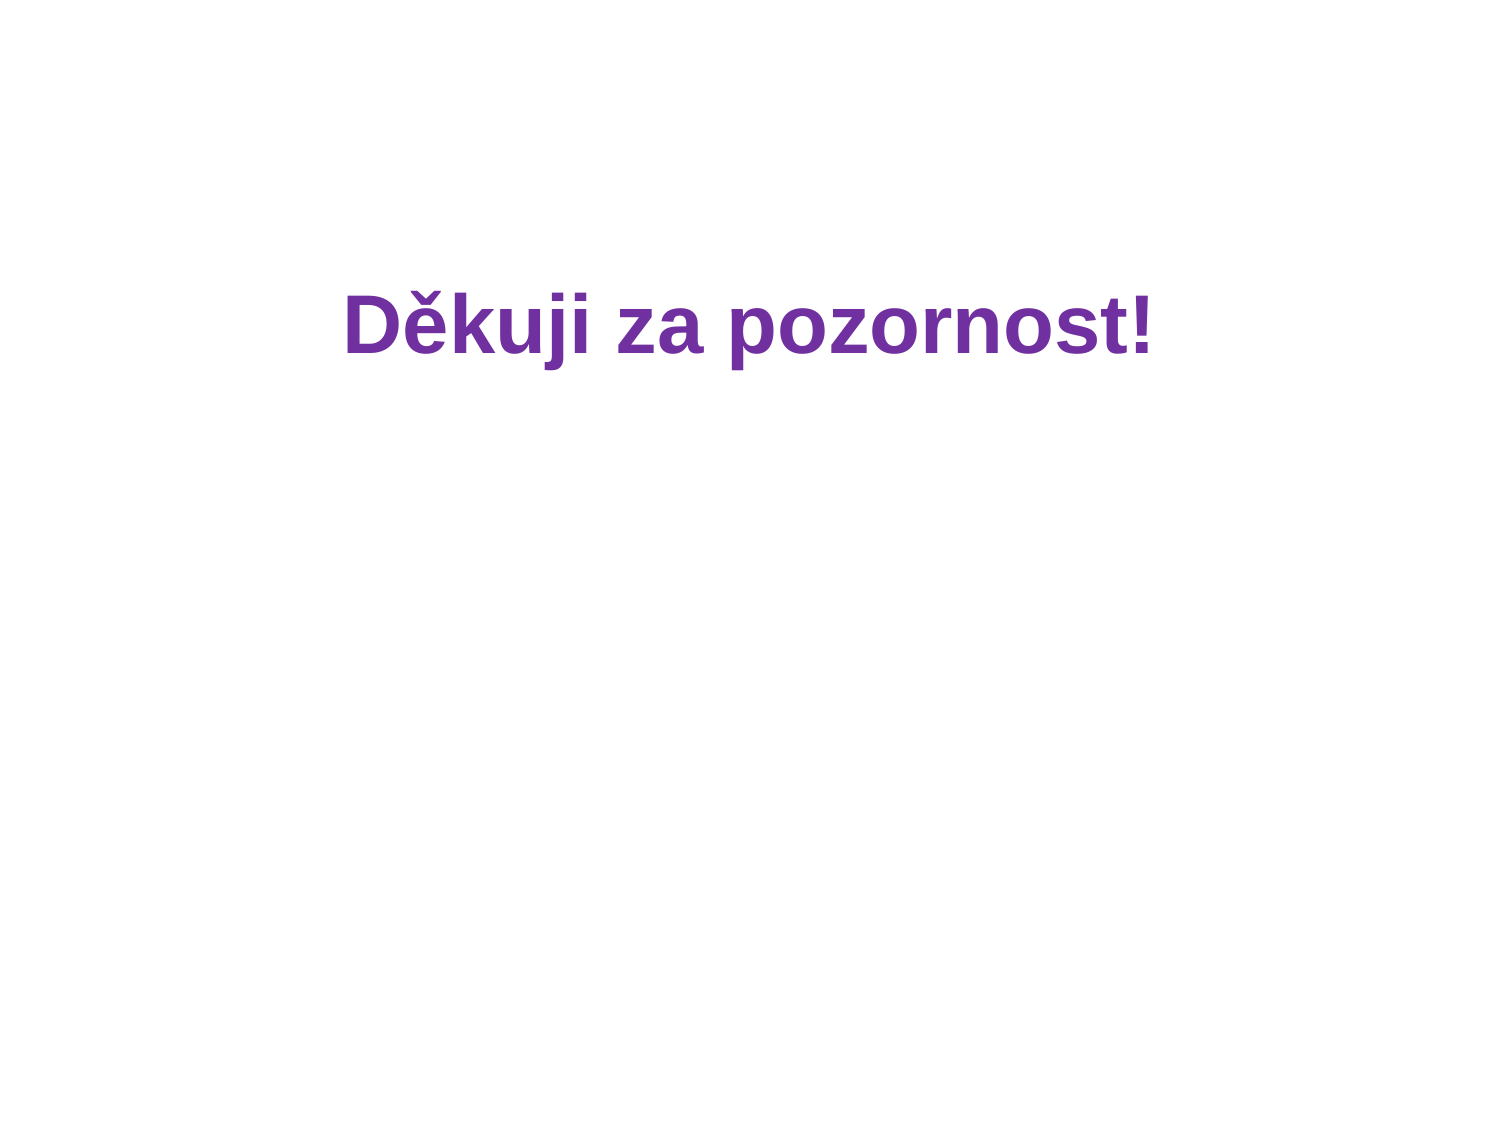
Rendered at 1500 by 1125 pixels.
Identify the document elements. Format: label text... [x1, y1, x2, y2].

list Děkuji za pozornost! [75, 262, 1426, 1006]
